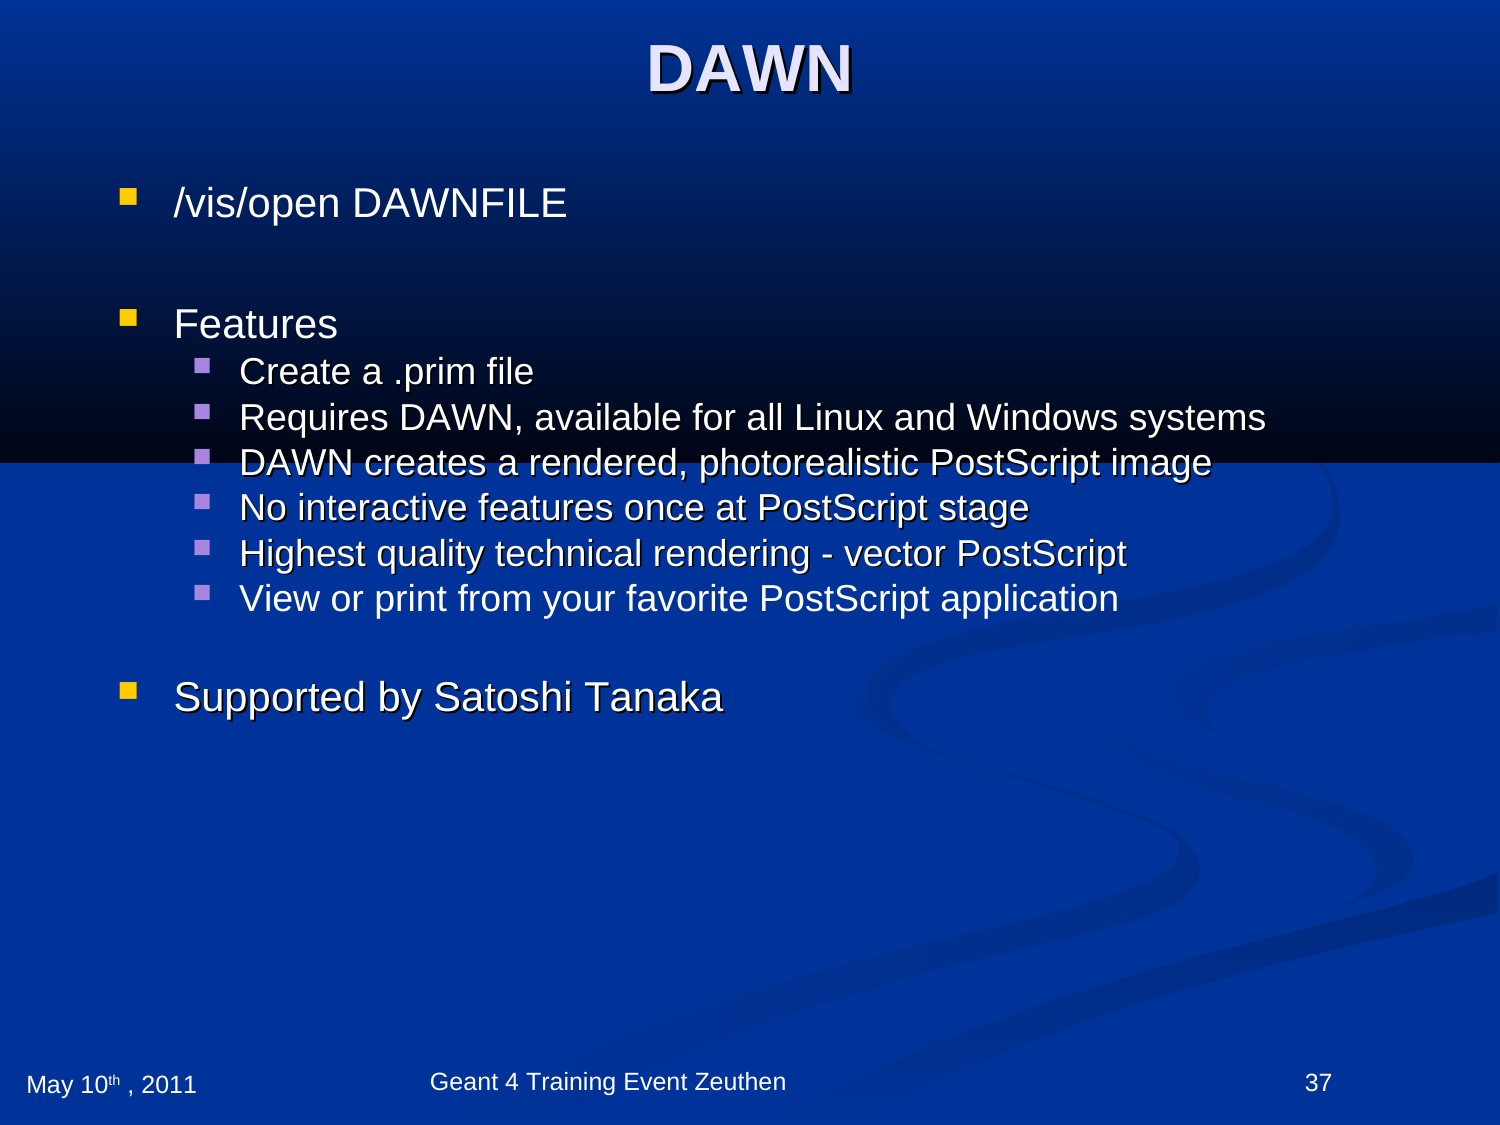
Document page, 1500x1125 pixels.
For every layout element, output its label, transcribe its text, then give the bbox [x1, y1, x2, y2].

text_box /vis/open DAWNFILE Features Create a .prim file Requires DAWN, available for all Linux and Windows systems DAWN creates a rendered, photorealistic PostScript image No interactive features once at PostScript stage Highest quality technical rendering - vector PostScript View or print from your favorite PostScript application Supported by Satoshi Tanaka [102, 168, 1414, 728]
title DAWN [75, 12, 1426, 118]
